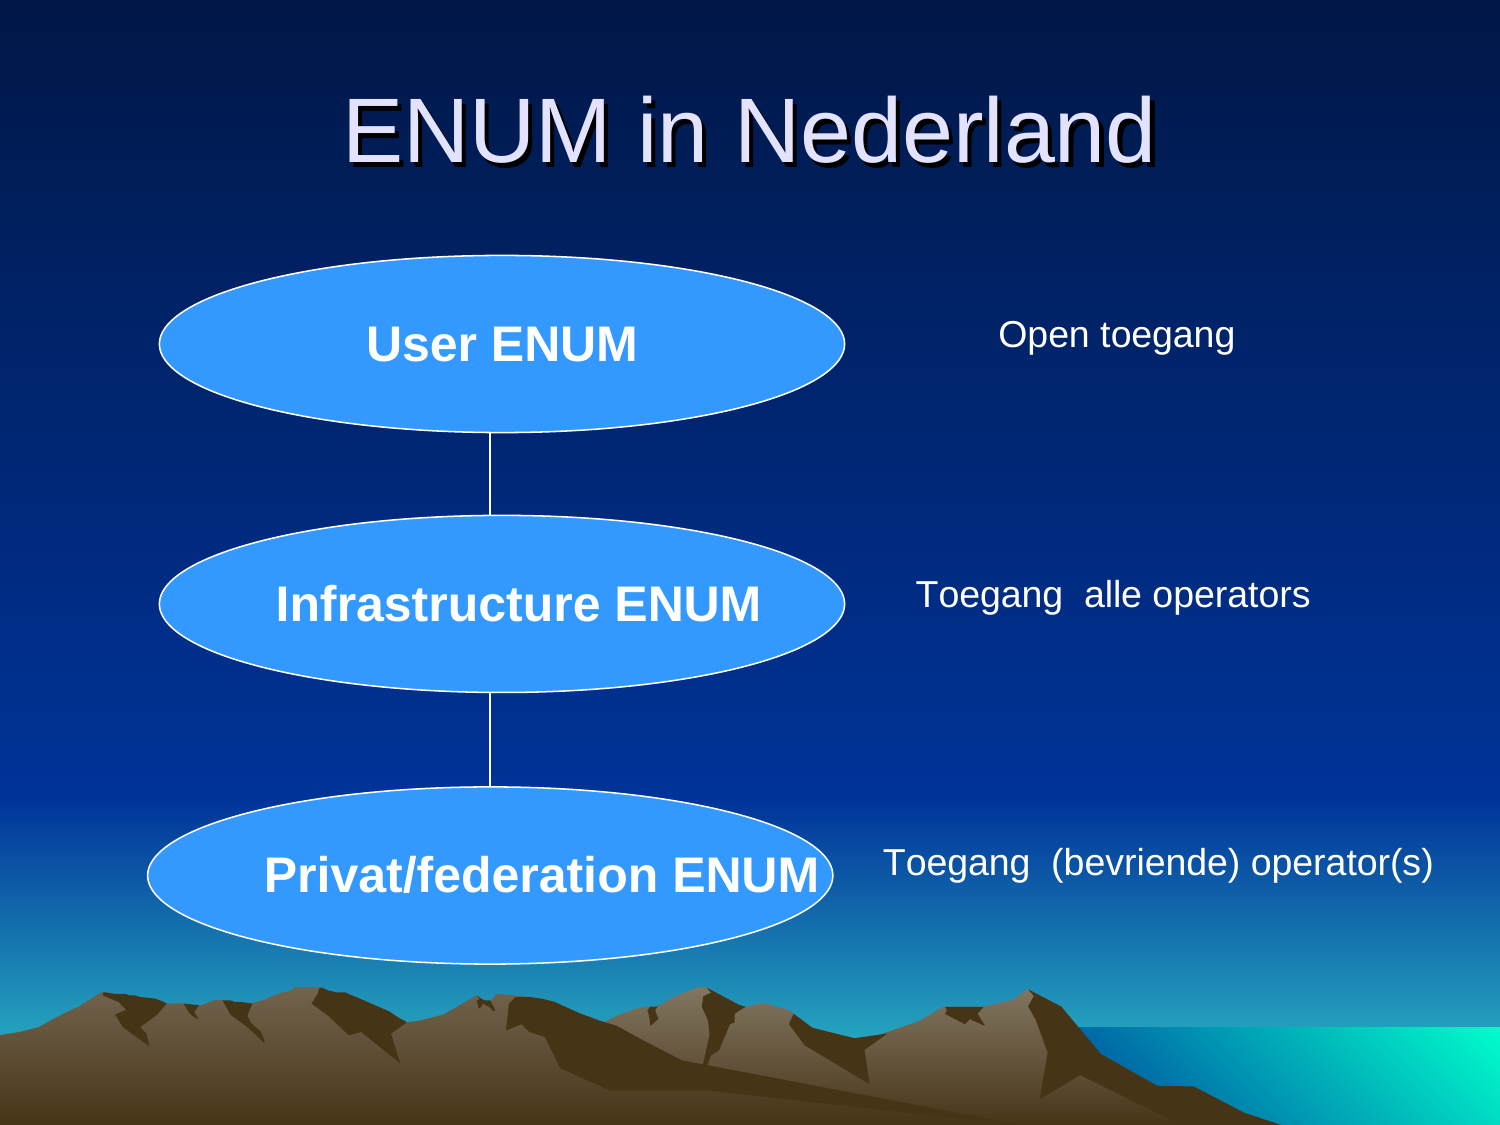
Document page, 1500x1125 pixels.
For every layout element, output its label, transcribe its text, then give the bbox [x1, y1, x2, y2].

text_box Infrastructure ENUM [159, 515, 845, 693]
text_box User ENUM [159, 255, 845, 433]
text_box Toegang (bevriende) operator(s) [868, 834, 1500, 892]
text_box Privat/federation ENUM [147, 786, 833, 965]
text_box Toegang alle operators [900, 565, 1326, 624]
text_box Open toegang [983, 305, 1251, 364]
title ENUM in Nederland [75, 37, 1426, 225]
